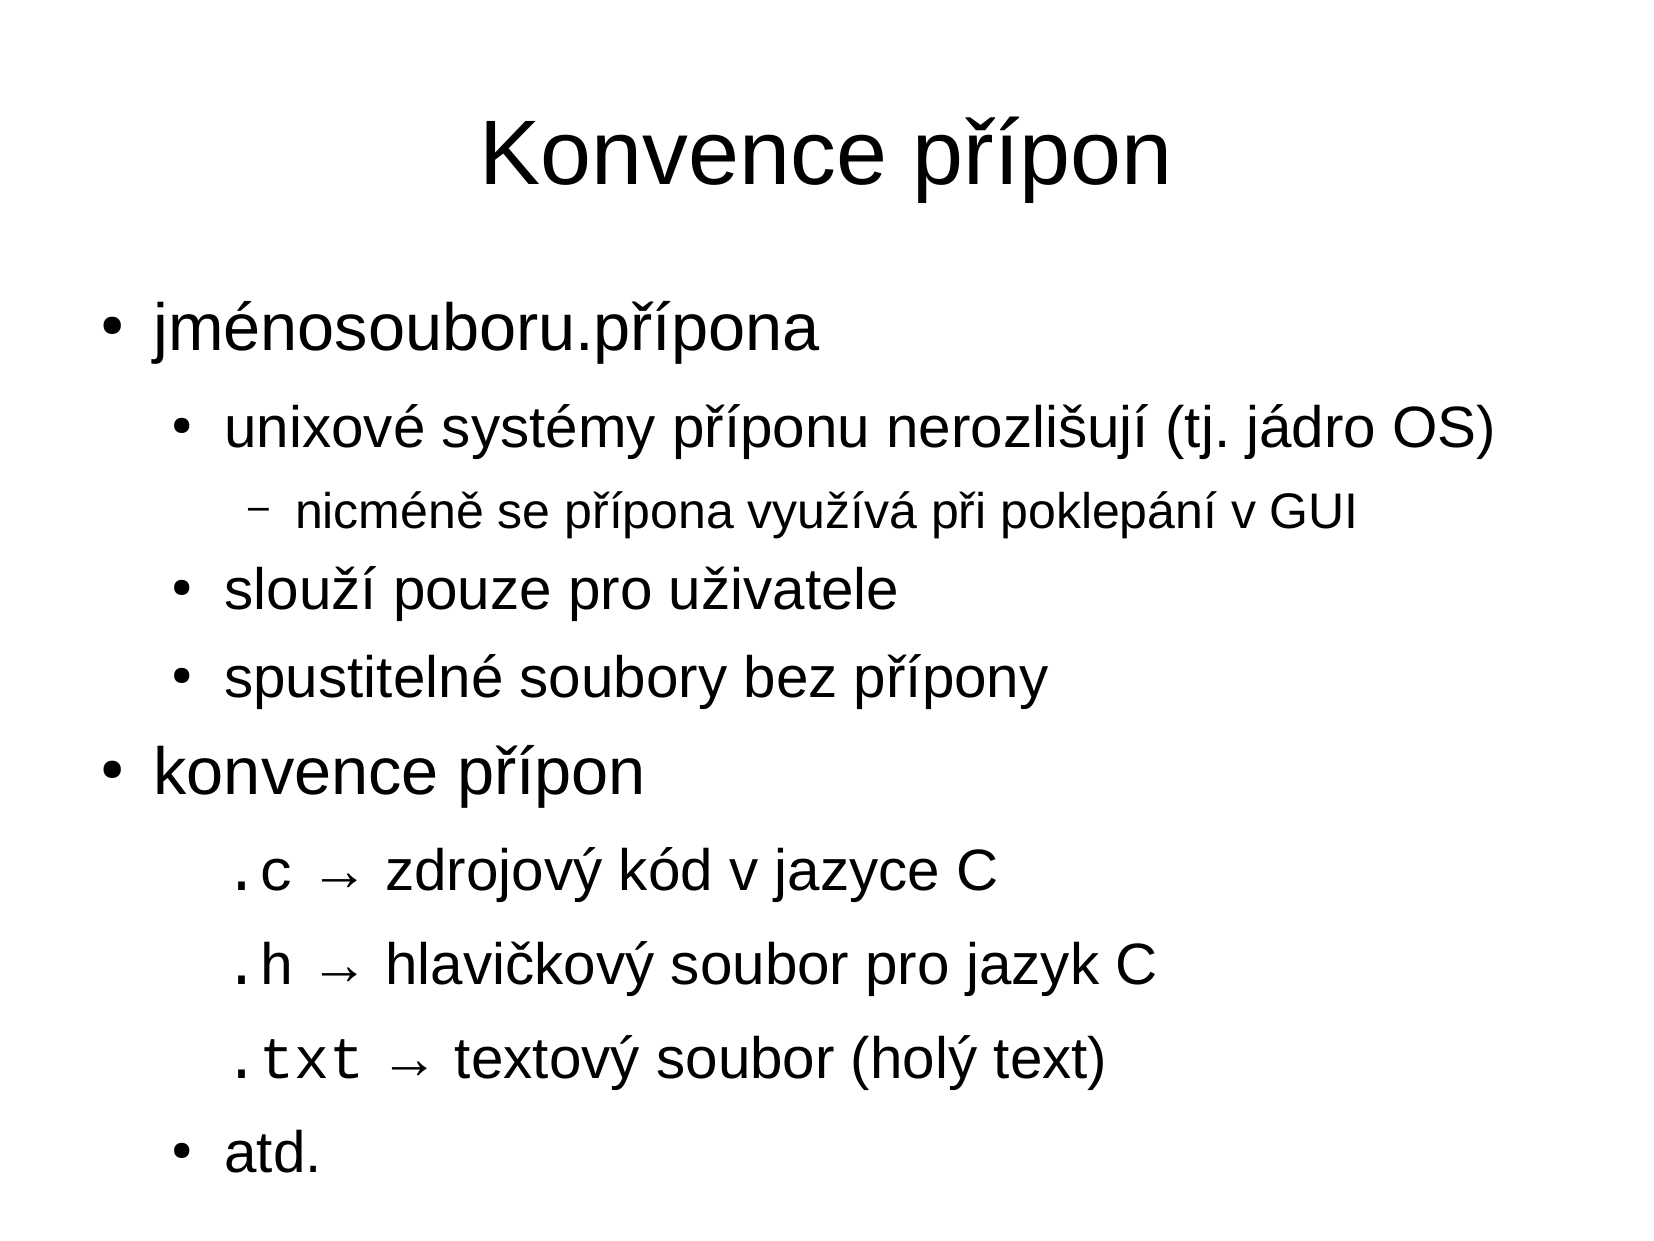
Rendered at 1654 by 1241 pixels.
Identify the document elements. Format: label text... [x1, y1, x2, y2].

title Konvence přípon [82, 56, 1571, 250]
list jménosouboru.přípona unixové systémy příponu nerozlišují (tj. jádro OS) nicméně se přípona využívá při poklepání v GUI slouží pouze pro uživatele spustitelné soubory bez přípony konvence přípon .c → zdrojový kód v jazyce C .h → hlavičkový soubor pro jazyk C .txt → textový soubor (holý text) atd. [82, 290, 1571, 1185]
